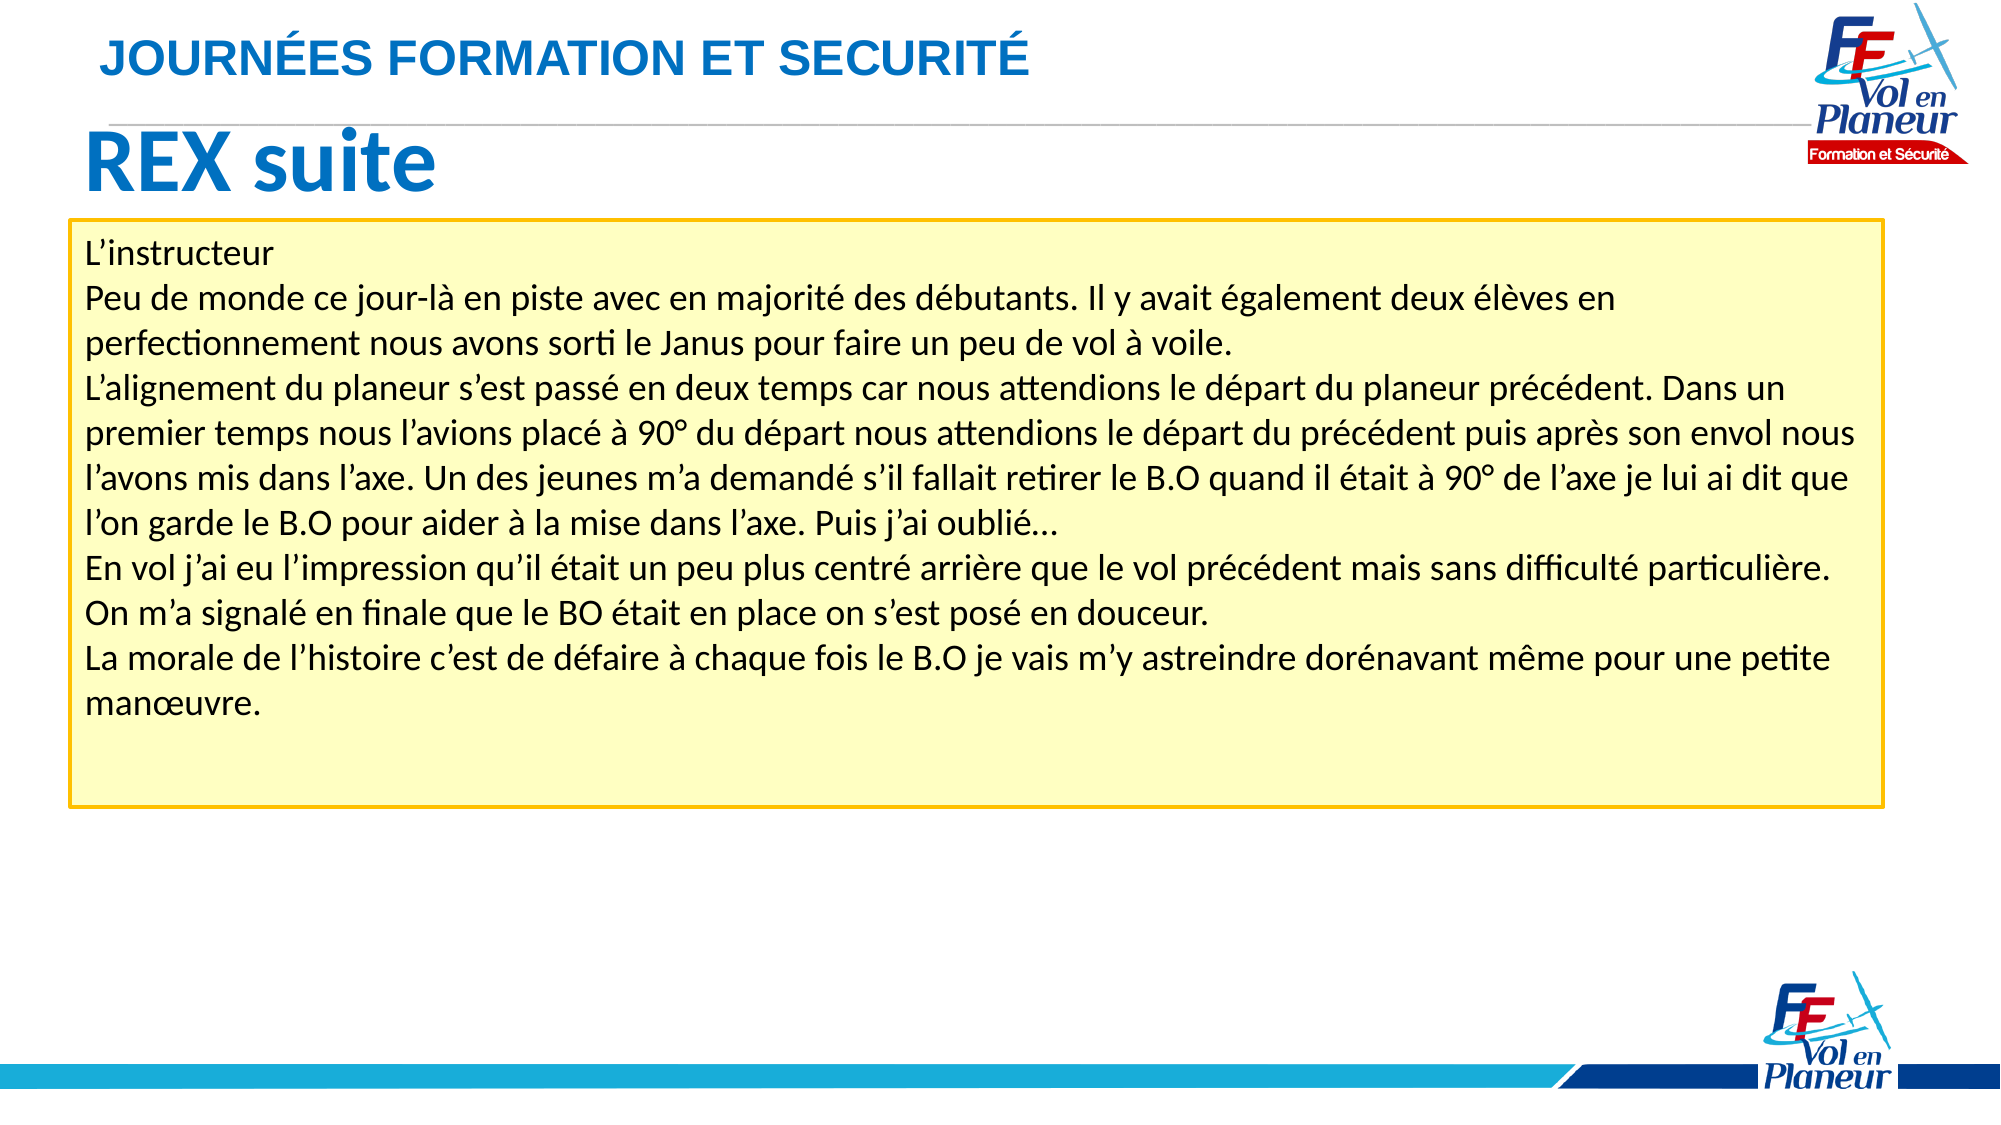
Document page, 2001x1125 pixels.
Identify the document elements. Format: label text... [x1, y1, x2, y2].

picture [0, 959, 2000, 1125]
picture [1759, 2, 2000, 165]
list JOURNÉES FORMATION ET SECURITÉ [70, 24, 1547, 93]
text_box L’instructeur Peu de monde ce jour-là en piste avec en majorité des débutants. Il y avait également deux élèves en perfectionnement nous avons sorti le Janus pour faire un peu de vol à voile. L’alignement du planeur s’est passé en deux temps car nous attendions le départ du planeur précédent. Dans un premier temps nous l’avions placé à 90° du départ nous attendions le départ du précédent puis après son envol nous l’avons mis dans l’axe. Un des jeunes m’a demandé s’il fallait retirer le B.O quand il était à 90° de l’axe je lui ai dit que l’on garde le B.O pour aider à la mise dans l’axe. Puis j’ai oublié… En vol j’ai eu l’impression qu’il était un peu plus centré arrière que le vol précédent mais sans difficulté particulière. On m’a signalé en finale que le BO était en place on s’est posé en douceur. La morale de l’histoire c’est de défaire à chaque fois le B.O je vais m’y astreindre dorénavant même pour une petite manœuvre. [70, 220, 1884, 807]
text_box REX suite [70, 92, 1275, 218]
